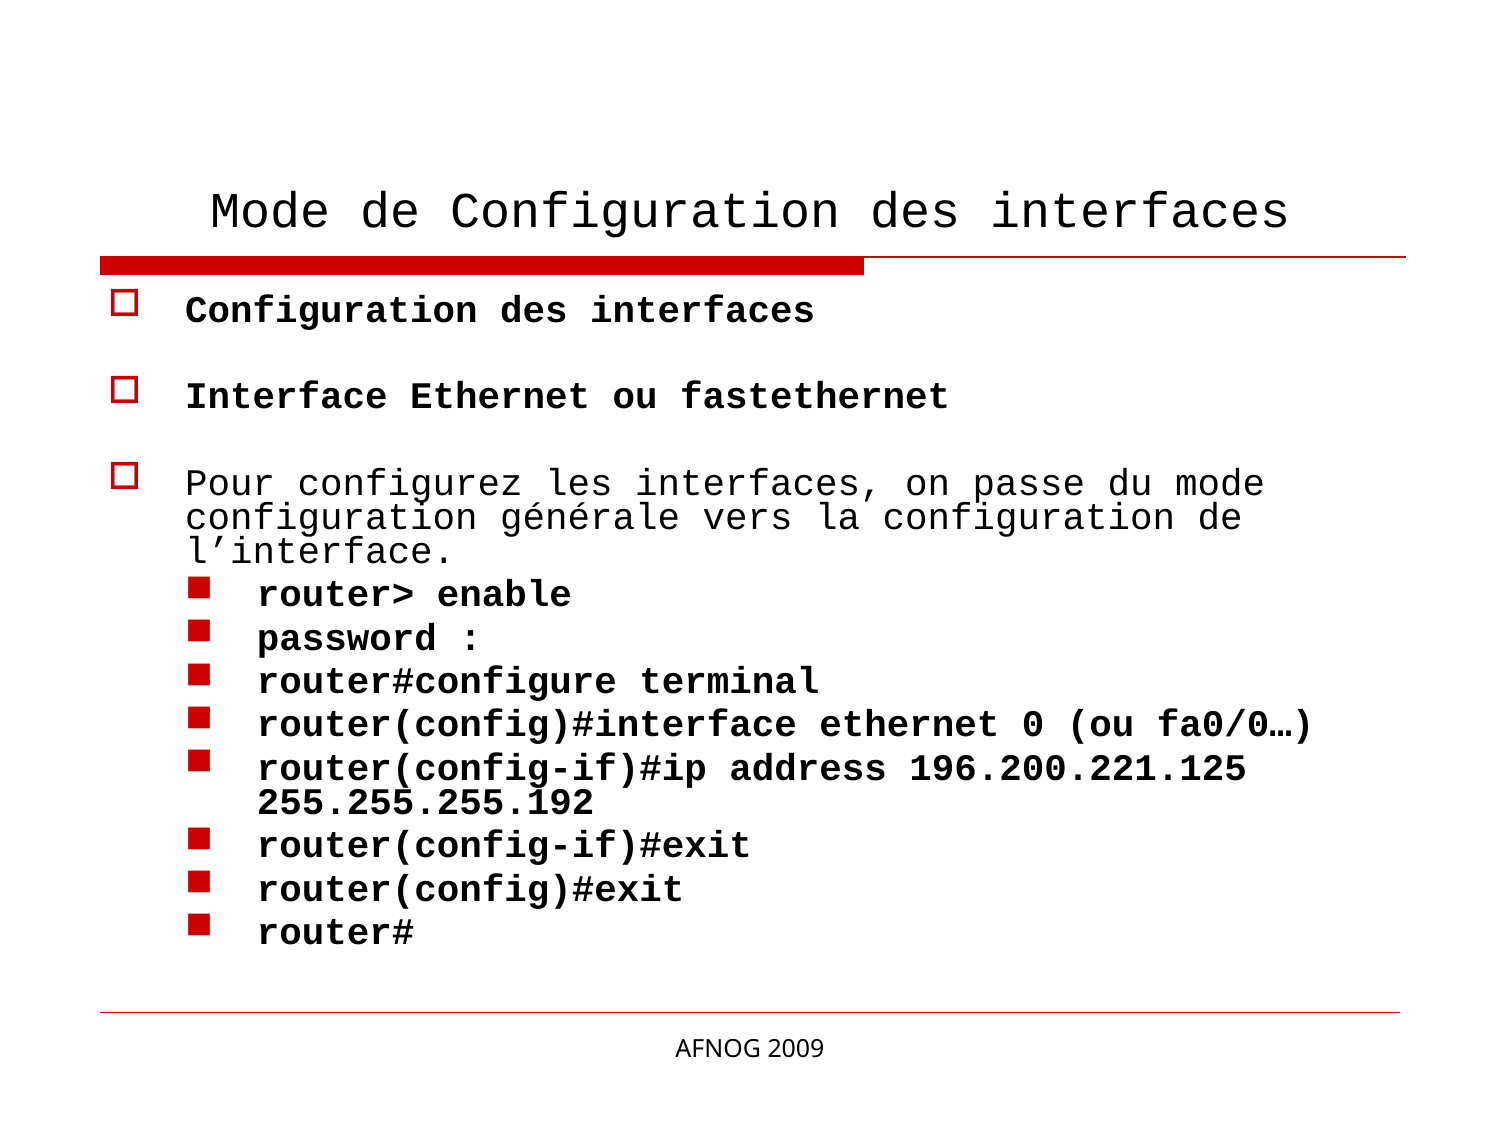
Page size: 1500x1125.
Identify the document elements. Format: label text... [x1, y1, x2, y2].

title Mode de Configuration des interfaces [94, 49, 1407, 250]
list Configuration des interfaces Interface Ethernet ou fastethernet Pour configurez les interfaces, on passe du mode configuration générale vers la configuration de l’interface. router> enable password : router#configure terminal router(config)#interface ethernet 0 (ou fa0/0…) router(config-if)#ip address 196.200.221.125 255.255.255.192 router(config-if)#exit router(config)#exit router# [92, 287, 1406, 990]
text_box AFNOG 2009 [512, 1024, 988, 1103]
